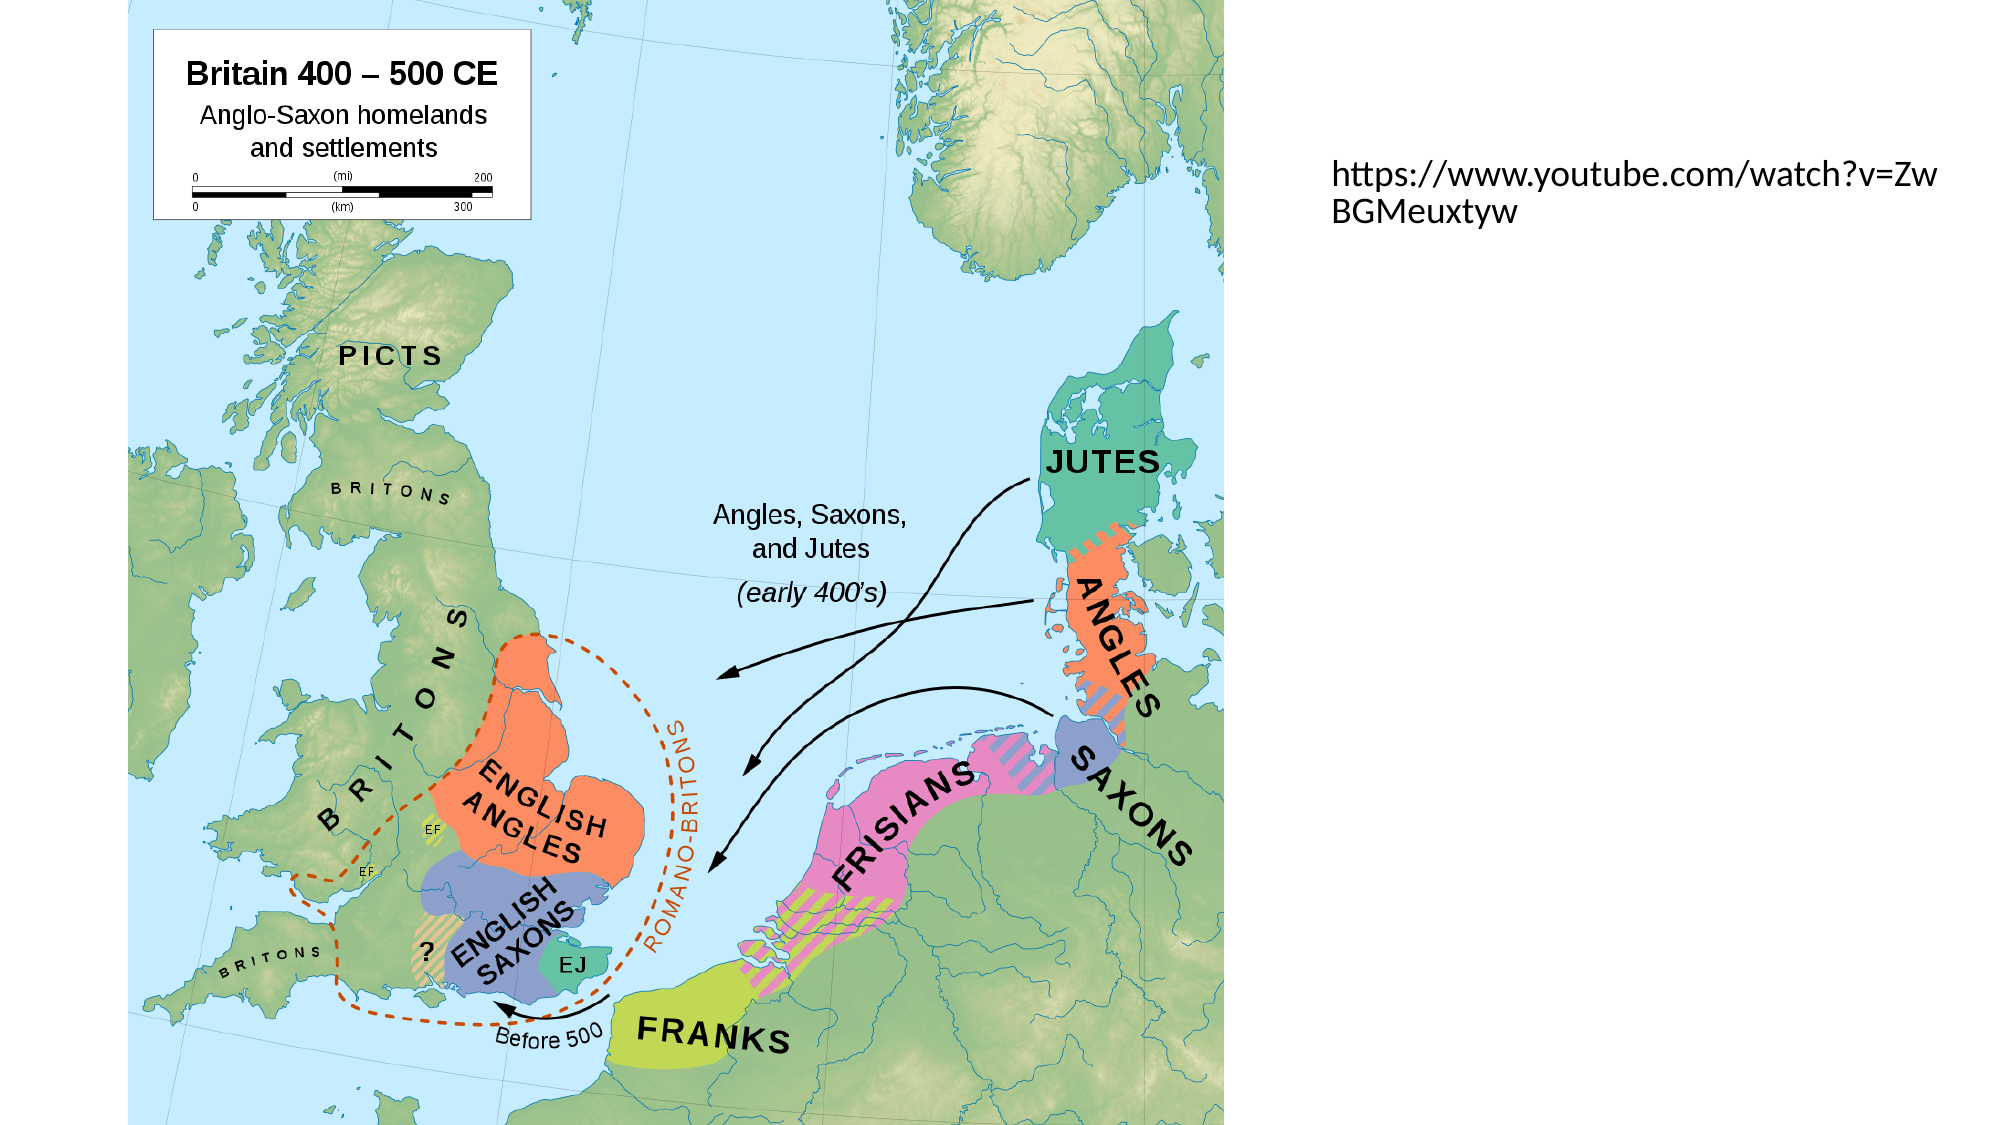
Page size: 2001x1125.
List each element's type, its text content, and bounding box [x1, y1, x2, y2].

text_box https://www.youtube.com/watch?v=ZwBGMeuxtyw [1316, 141, 1961, 294]
picture [128, 0, 1224, 1125]
